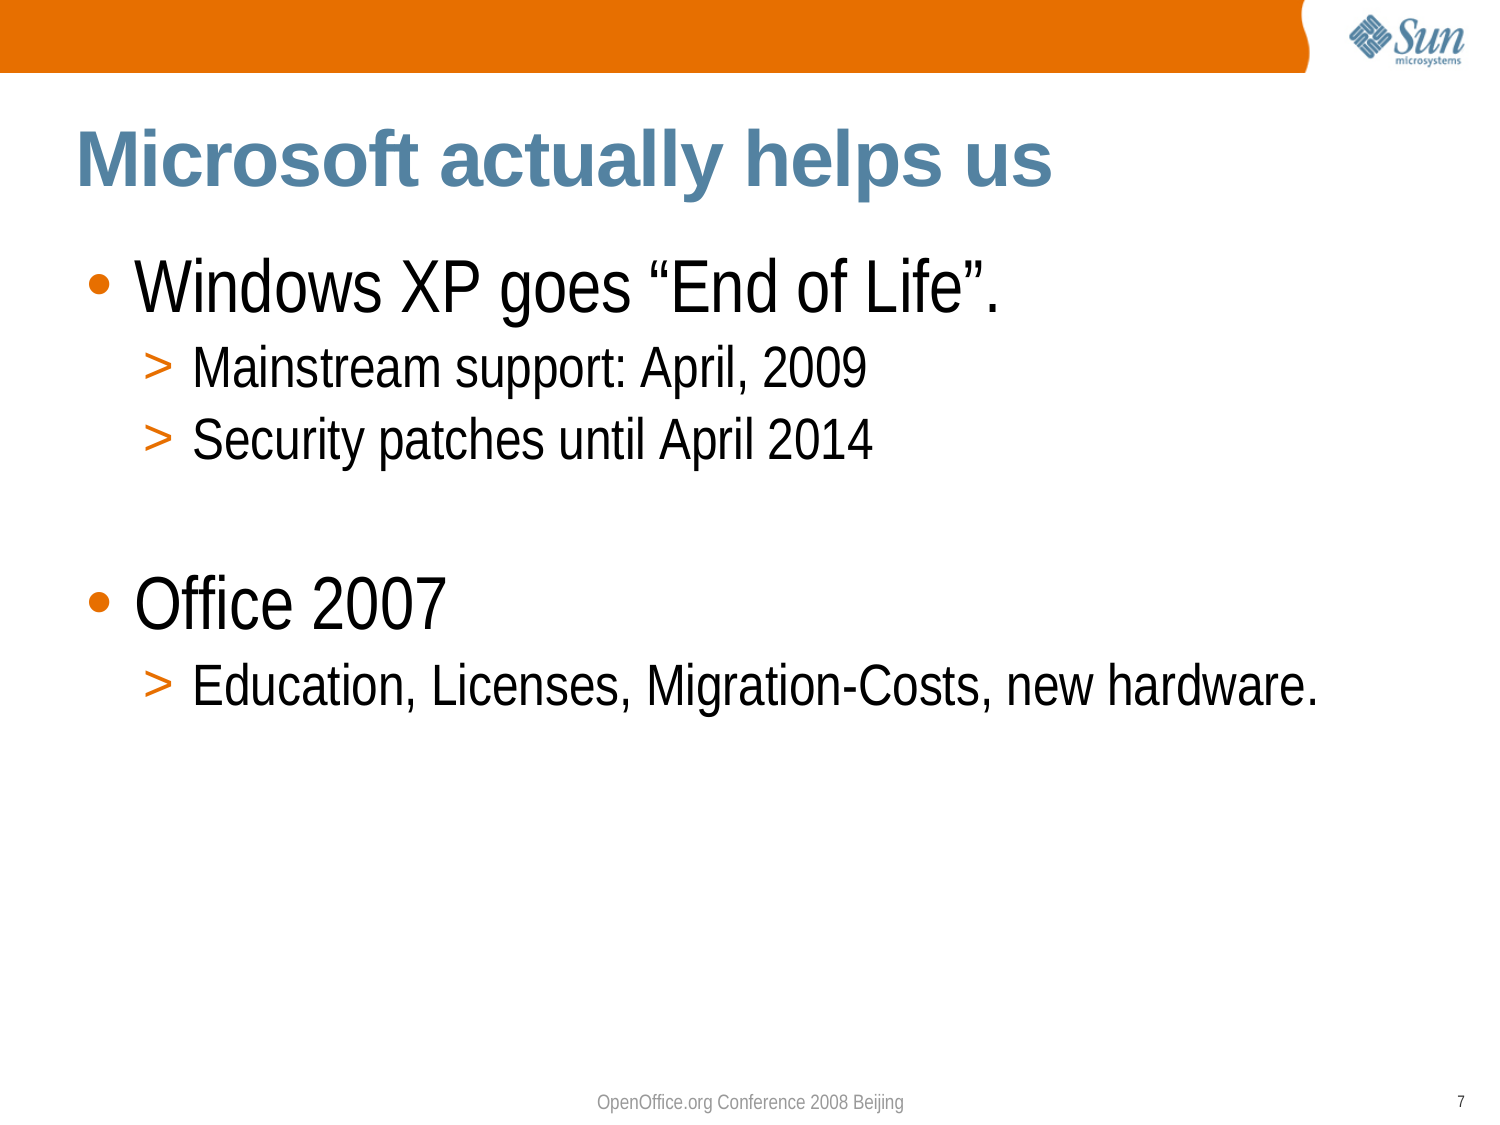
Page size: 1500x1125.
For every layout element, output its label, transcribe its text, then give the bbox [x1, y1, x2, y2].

picture [0, 0, 1500, 73]
title Microsoft actually helps us [75, 123, 1437, 227]
list Windows XP goes “End of Life”. Mainstream support: April, 2009 Security patches until April 2014 Office 2007 Education, Licenses, Migration-Costs, new hardware. [66, 253, 1404, 990]
